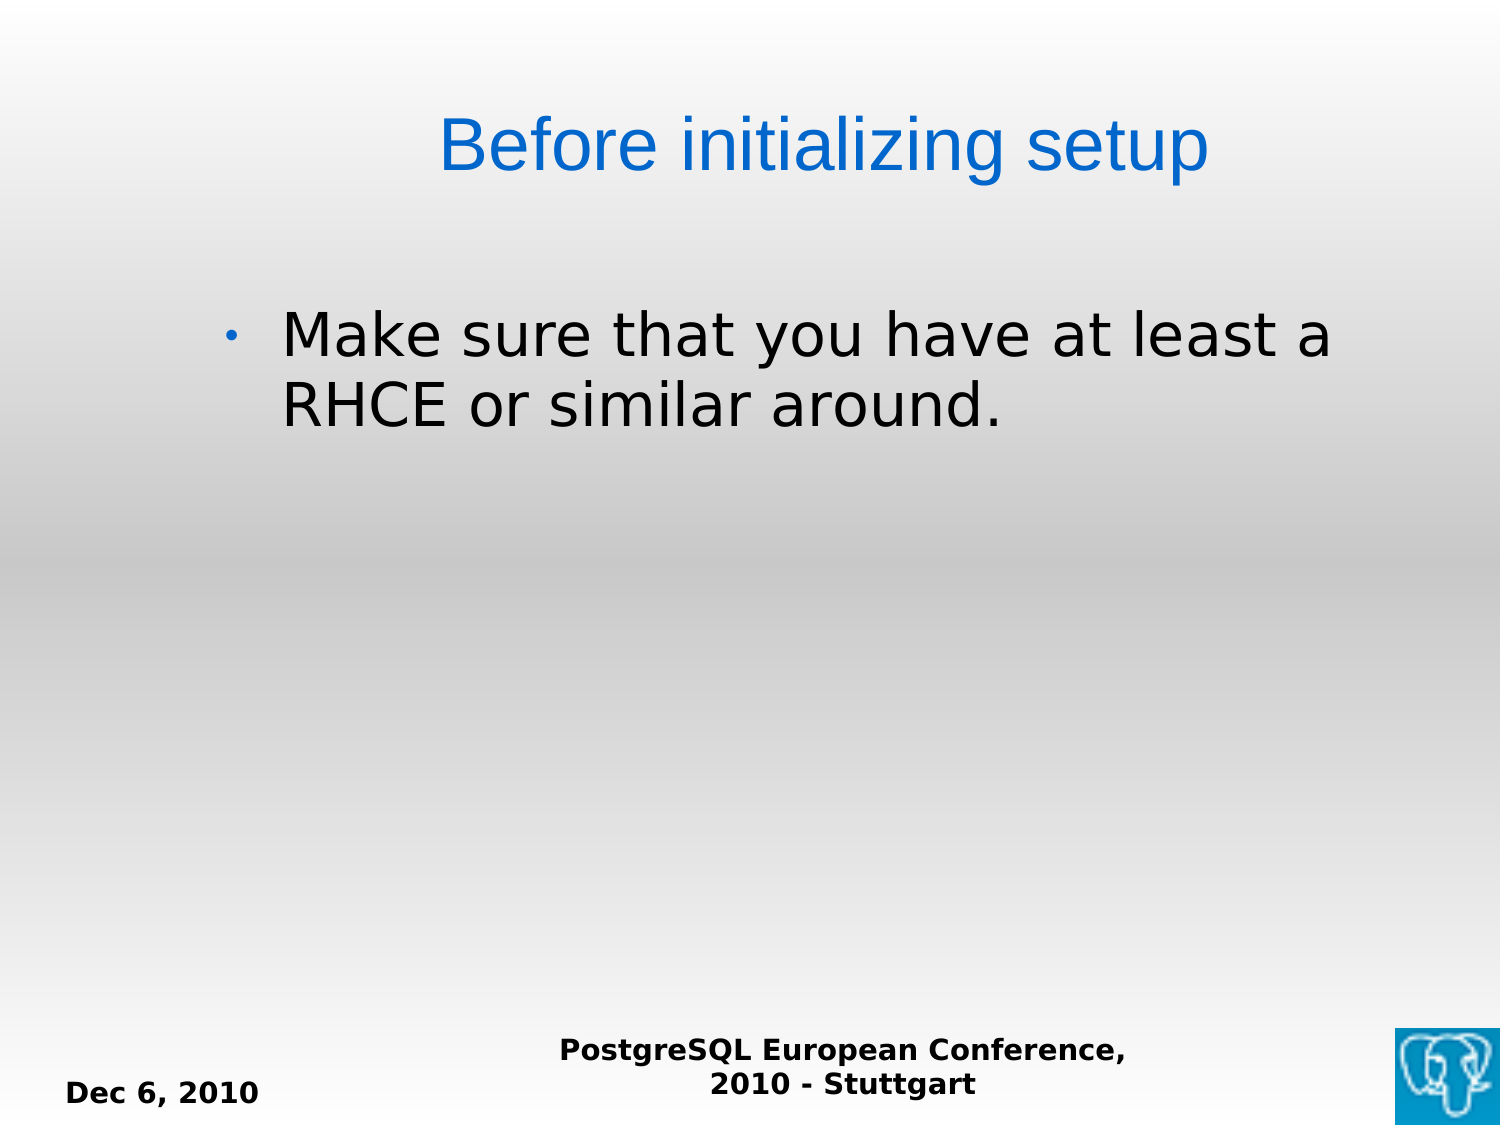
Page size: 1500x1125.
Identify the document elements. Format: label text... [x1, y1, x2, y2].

picture [1400, 1033, 1492, 1118]
list Make sure that you have at least a RHCE or similar around. [224, 299, 1425, 975]
title Before initializing setup [224, 49, 1425, 238]
